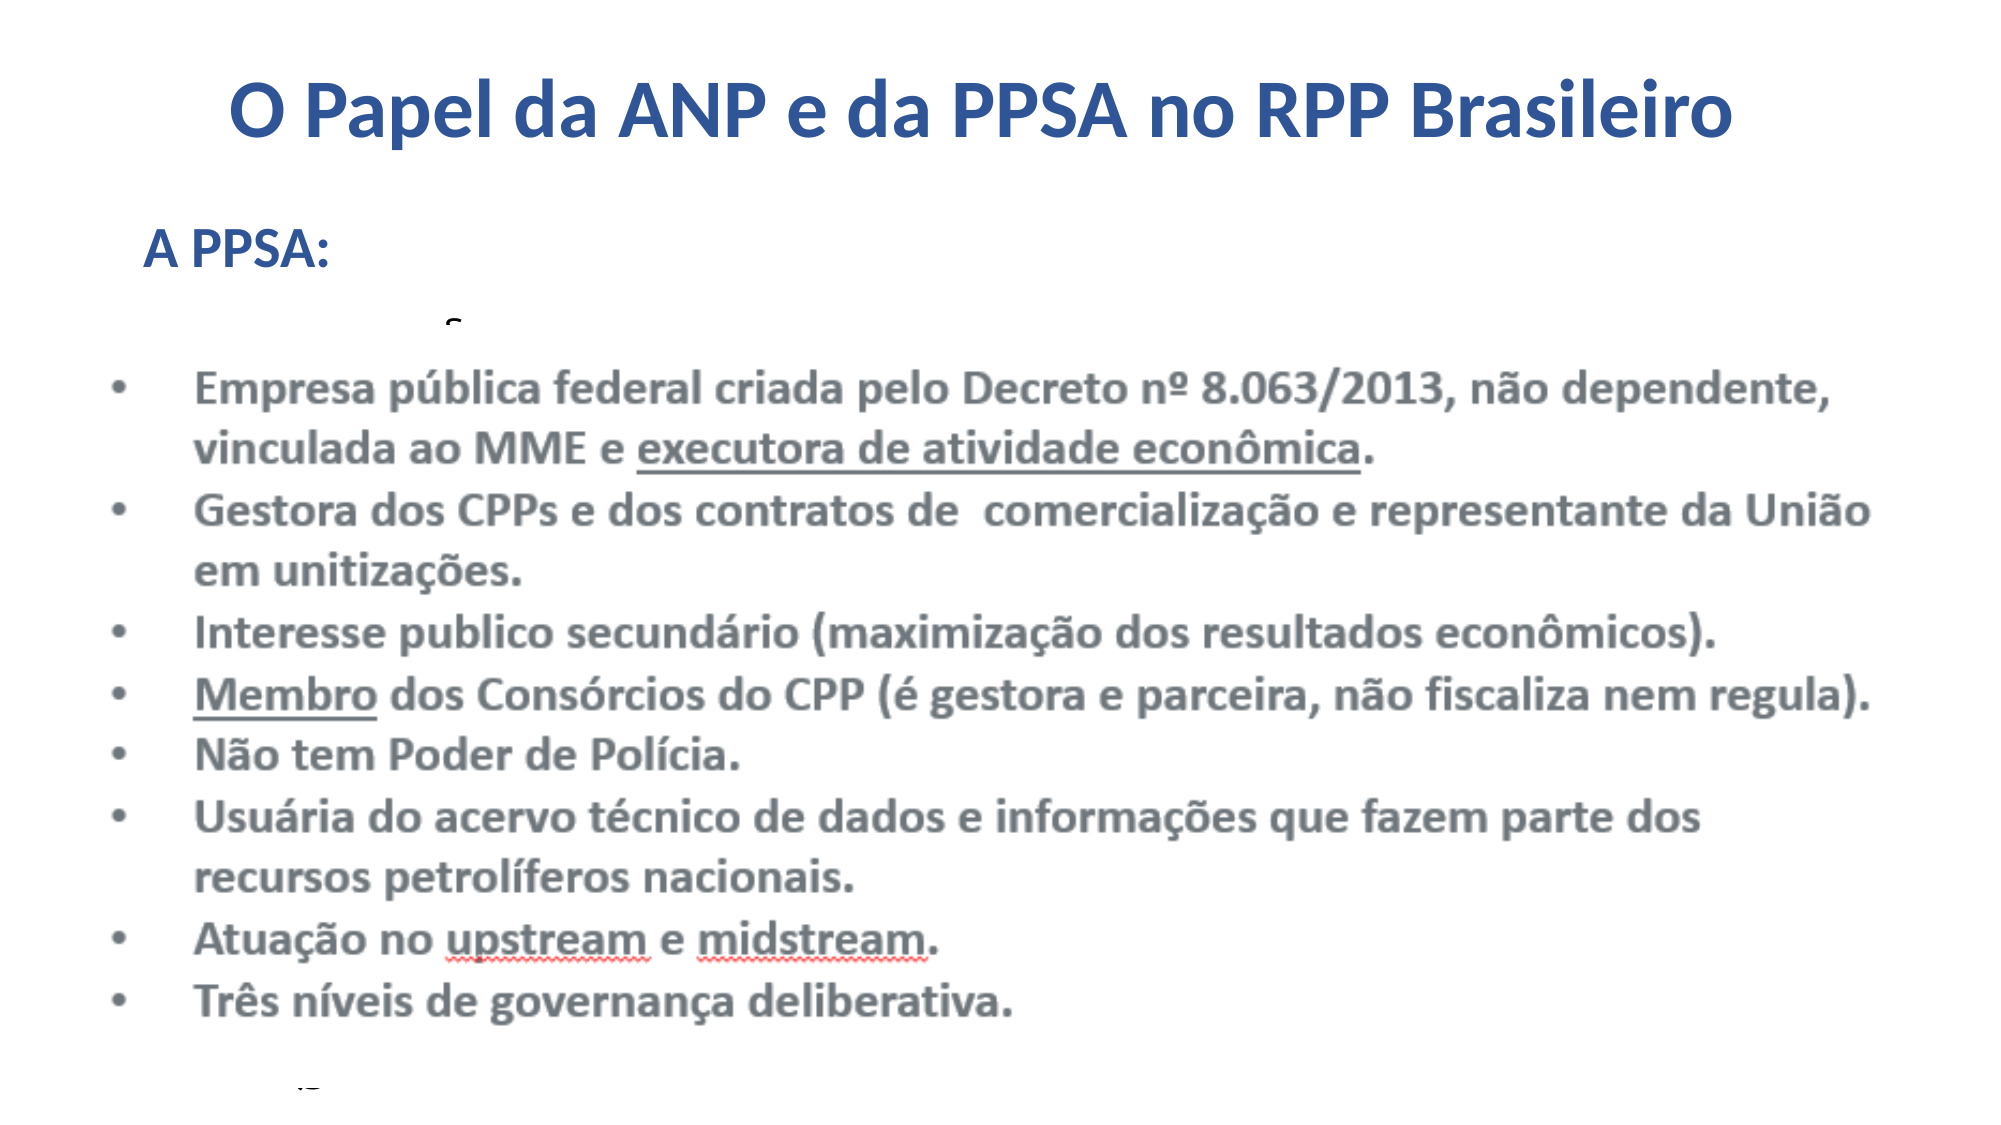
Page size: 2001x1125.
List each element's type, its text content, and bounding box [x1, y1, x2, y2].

picture [97, 325, 1878, 1088]
text_box O Papel da ANP e da PPSA no RPP Brasileiro [49, 47, 1916, 164]
text_box A PPSA: [128, 201, 551, 288]
list [128, 217, 1854, 325]
